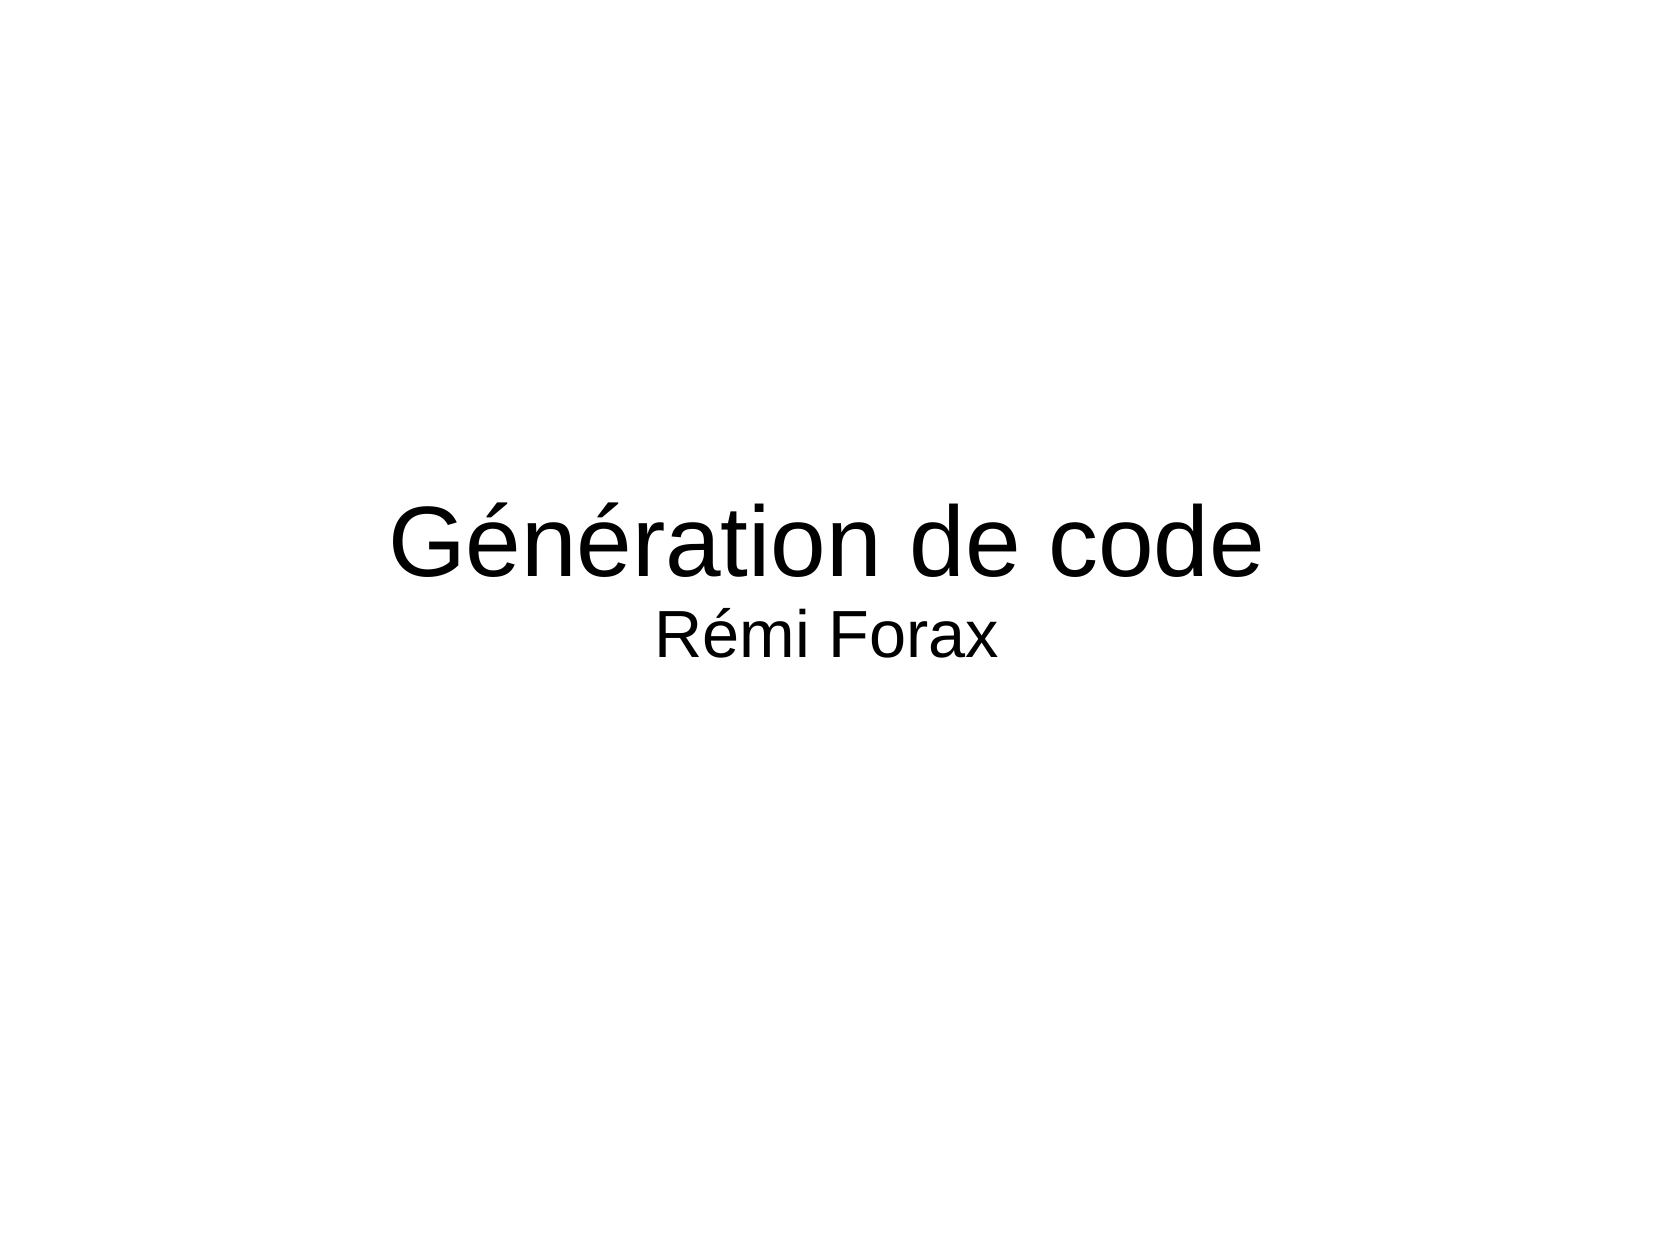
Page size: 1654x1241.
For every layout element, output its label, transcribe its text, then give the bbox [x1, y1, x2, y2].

subtitle Génération de code Rémi Forax [82, 49, 1571, 1109]
